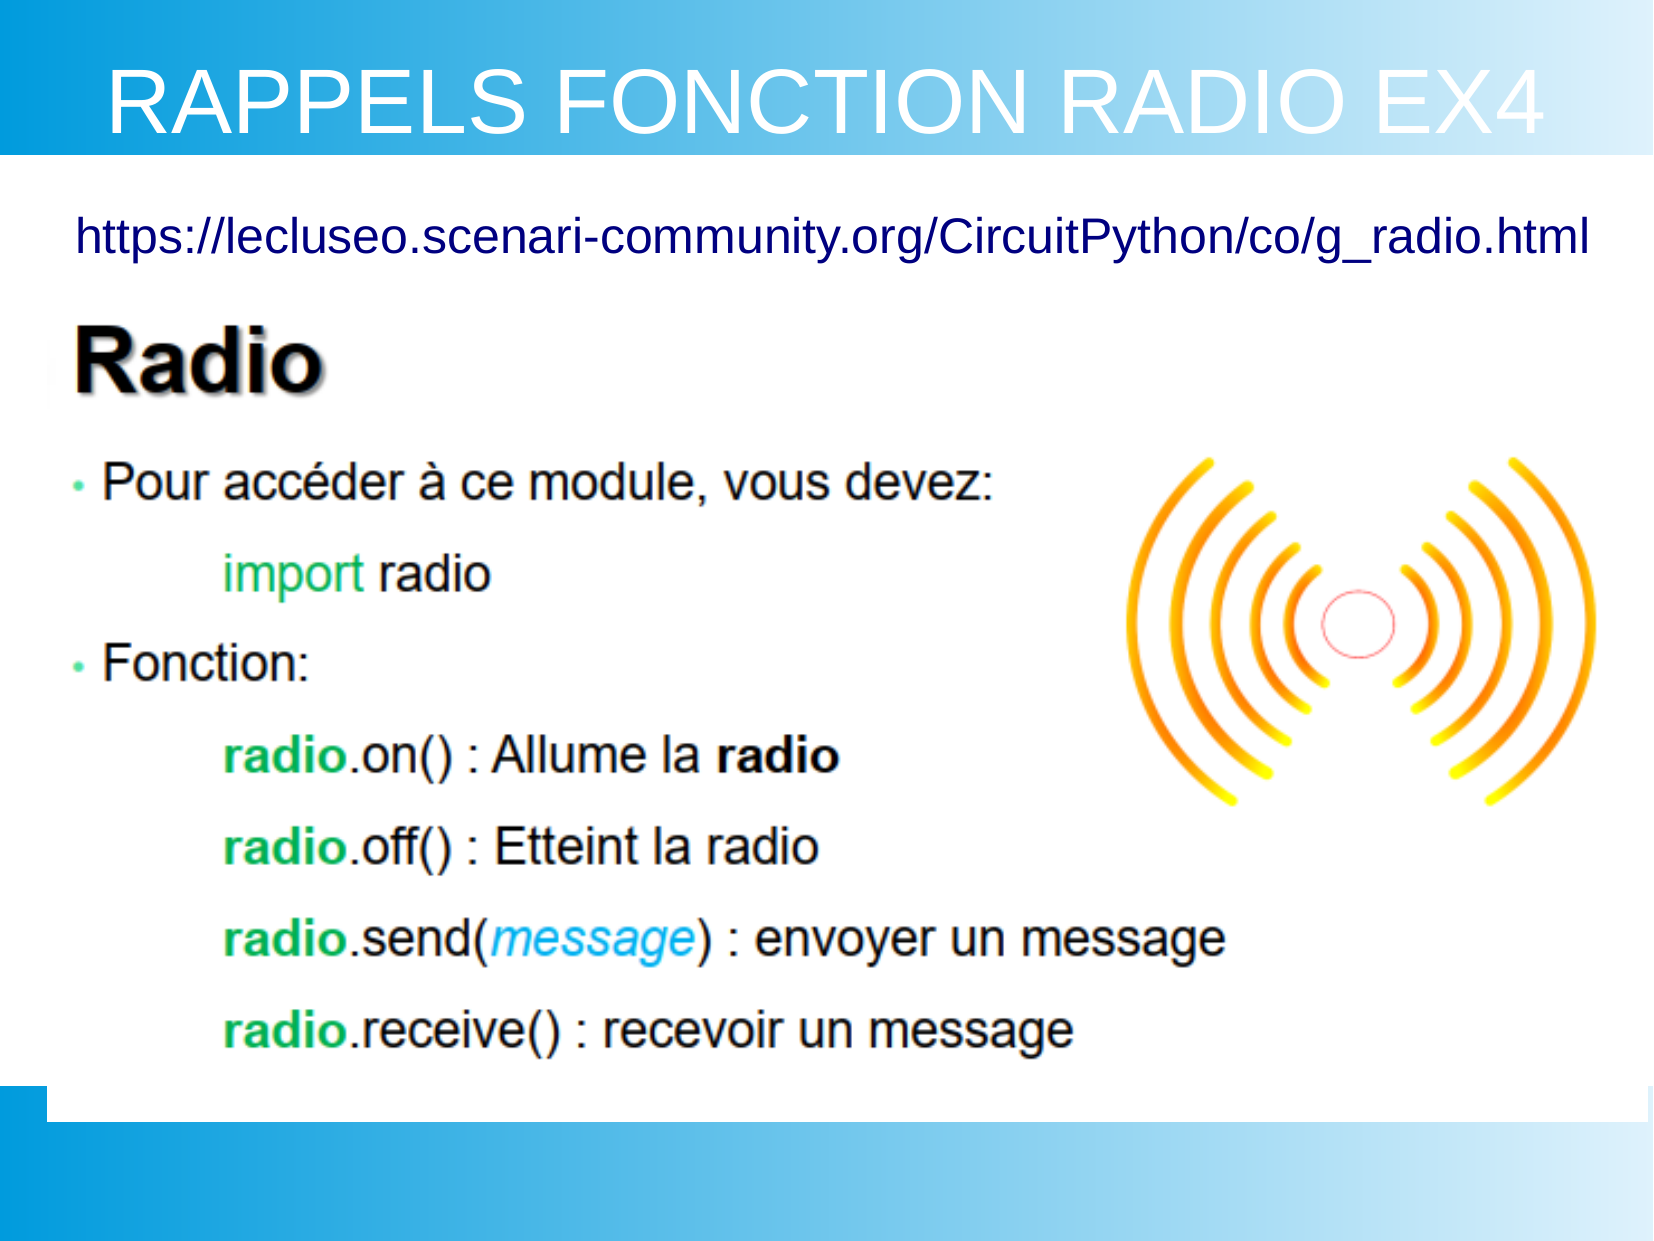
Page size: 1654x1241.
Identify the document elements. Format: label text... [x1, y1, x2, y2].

title RAPPELS FONCTION RADIO EX4 [82, 49, 1571, 155]
picture [47, 297, 1648, 1241]
text_box https://lecluseo.scenari-community.org/CircuitPython/co/g_radio.html [60, 200, 1607, 297]
